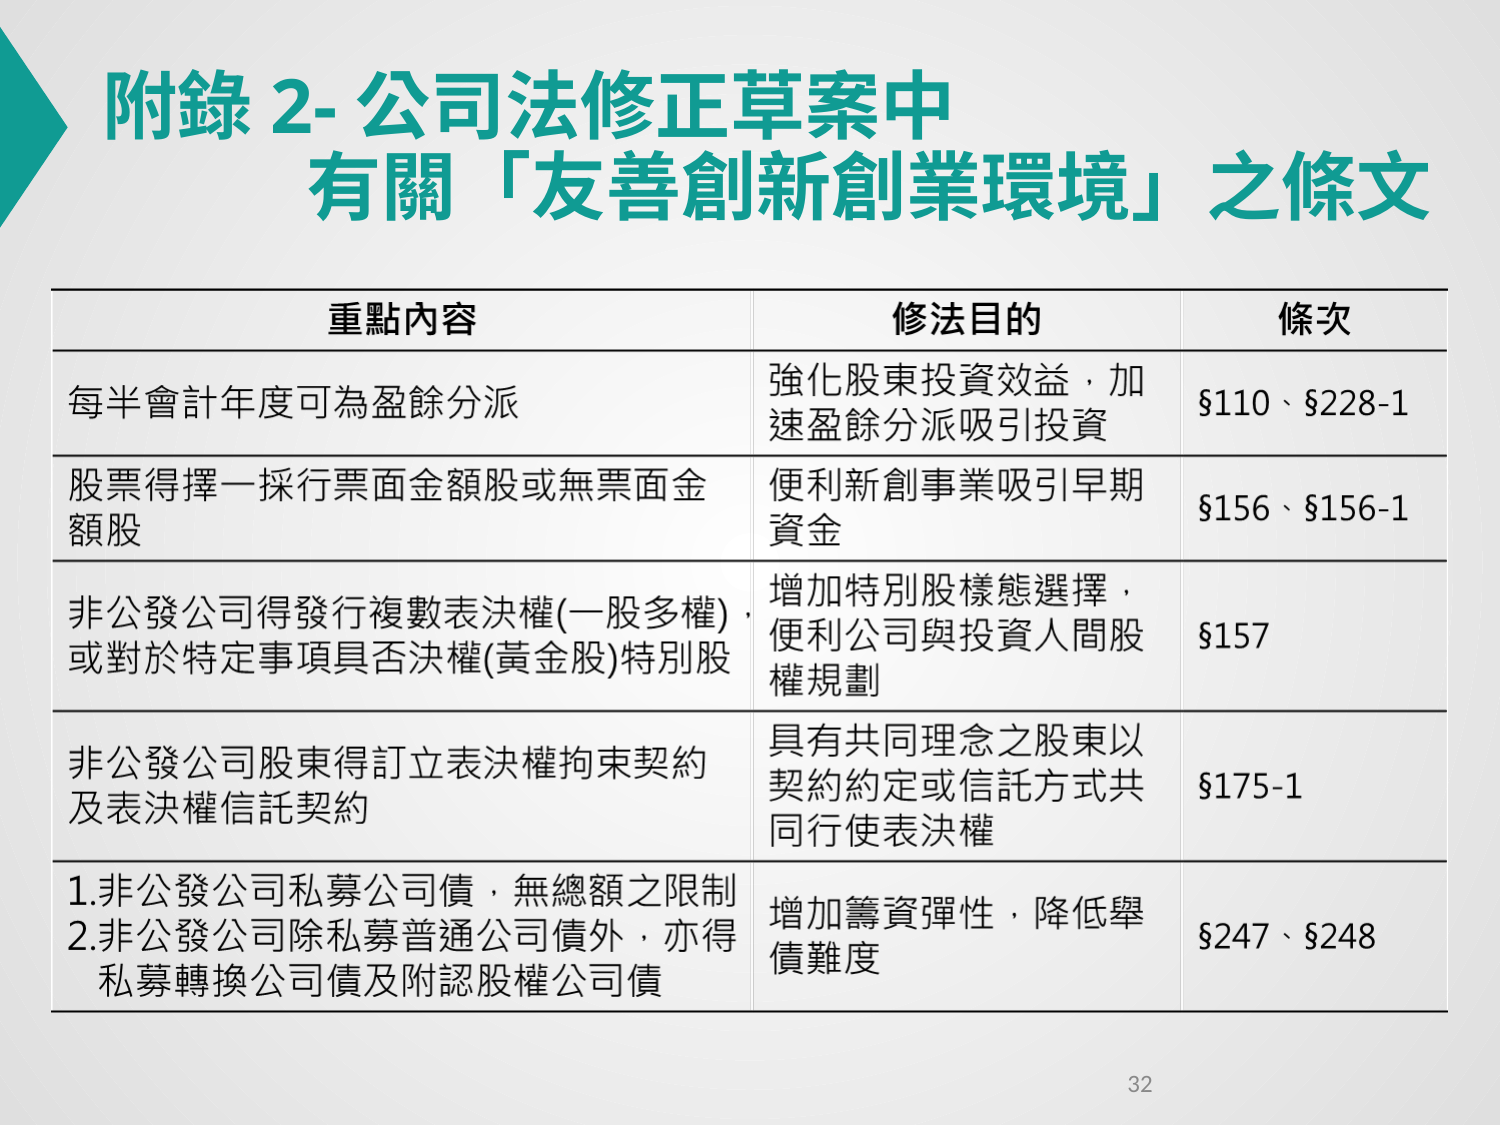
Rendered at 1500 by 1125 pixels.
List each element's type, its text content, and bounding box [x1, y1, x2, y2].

text_box 31 [1112, 1052, 1451, 1113]
title 附錄2-公司法修正草案中 有關「友善創新創業環境」之條文 [87, 60, 1490, 240]
picture [51, 285, 1448, 1028]
